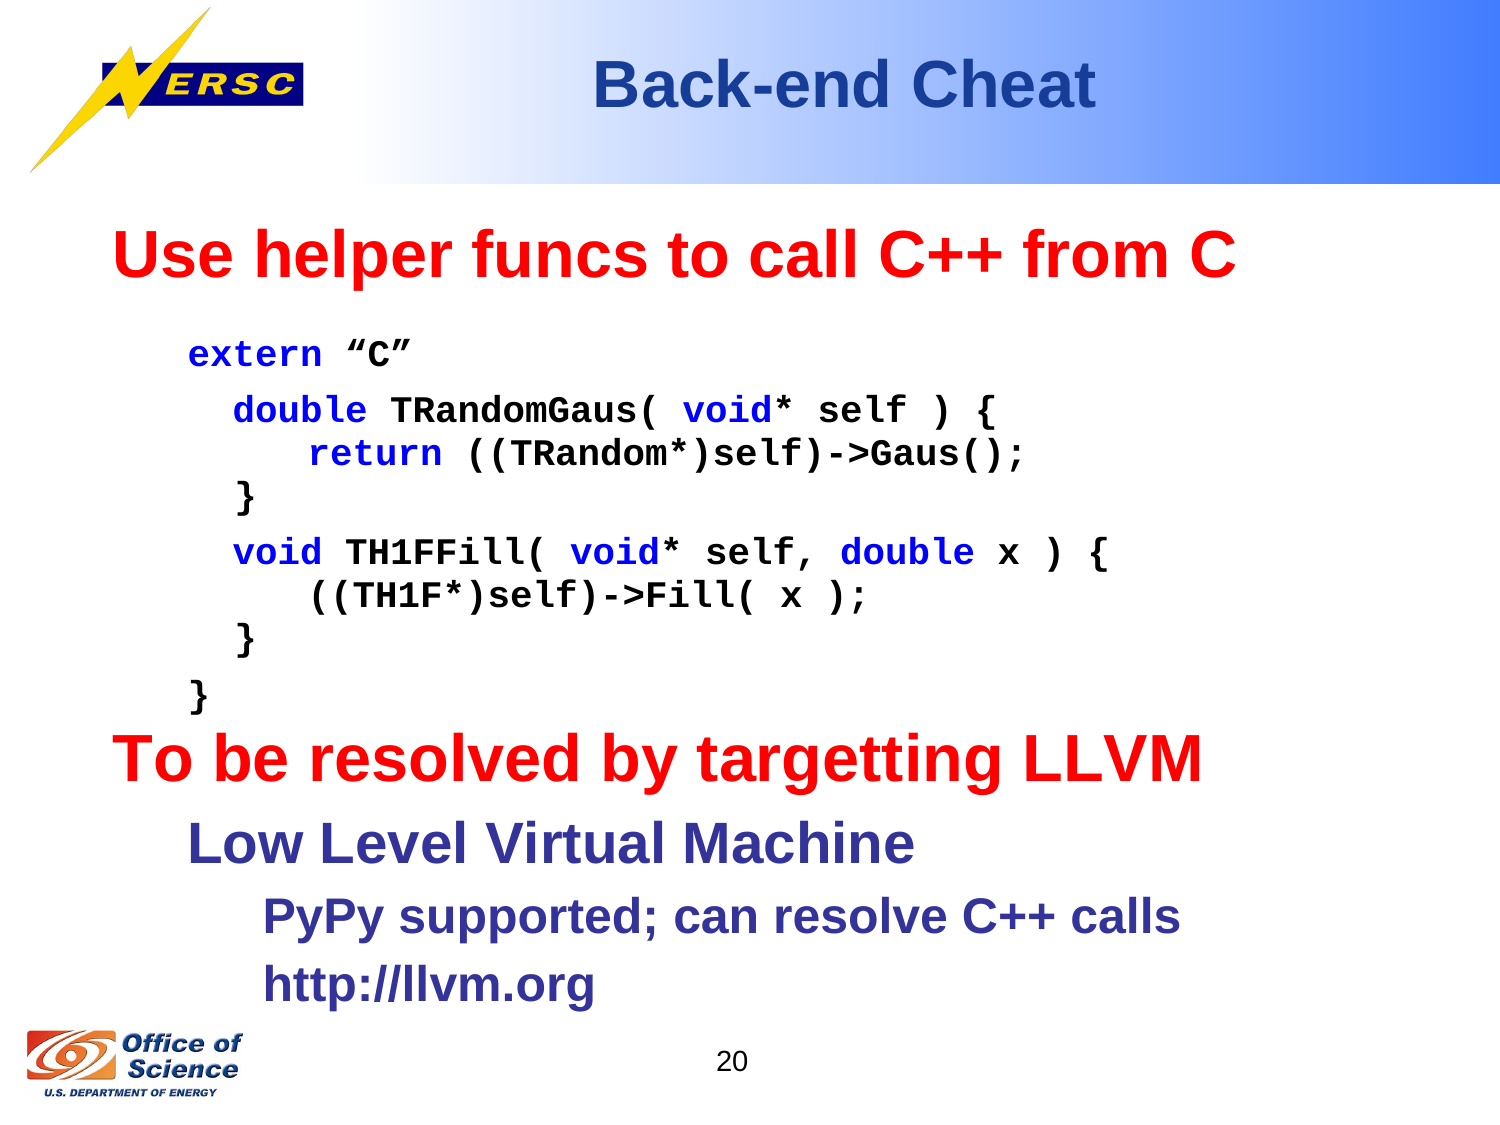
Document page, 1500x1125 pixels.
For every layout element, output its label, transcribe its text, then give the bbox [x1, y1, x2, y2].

picture [22, 1026, 246, 1100]
list extern “C” double TRandomGaus( void* self ) { return ((TRandom*)self)->Gaus(); } void TH1FFill( void* self, double x ) { ((TH1F*)self)->Fill( x ); } } [112, 334, 1388, 1095]
picture [0, 0, 352, 182]
title Back-end Cheat [364, 13, 1326, 156]
list Use helper funcs to call C++ from C To be resolved by targetting LLVM Low Level Virtual Machine PyPy supported; can resolve C++ calls http://llvm.org [112, 216, 1388, 334]
